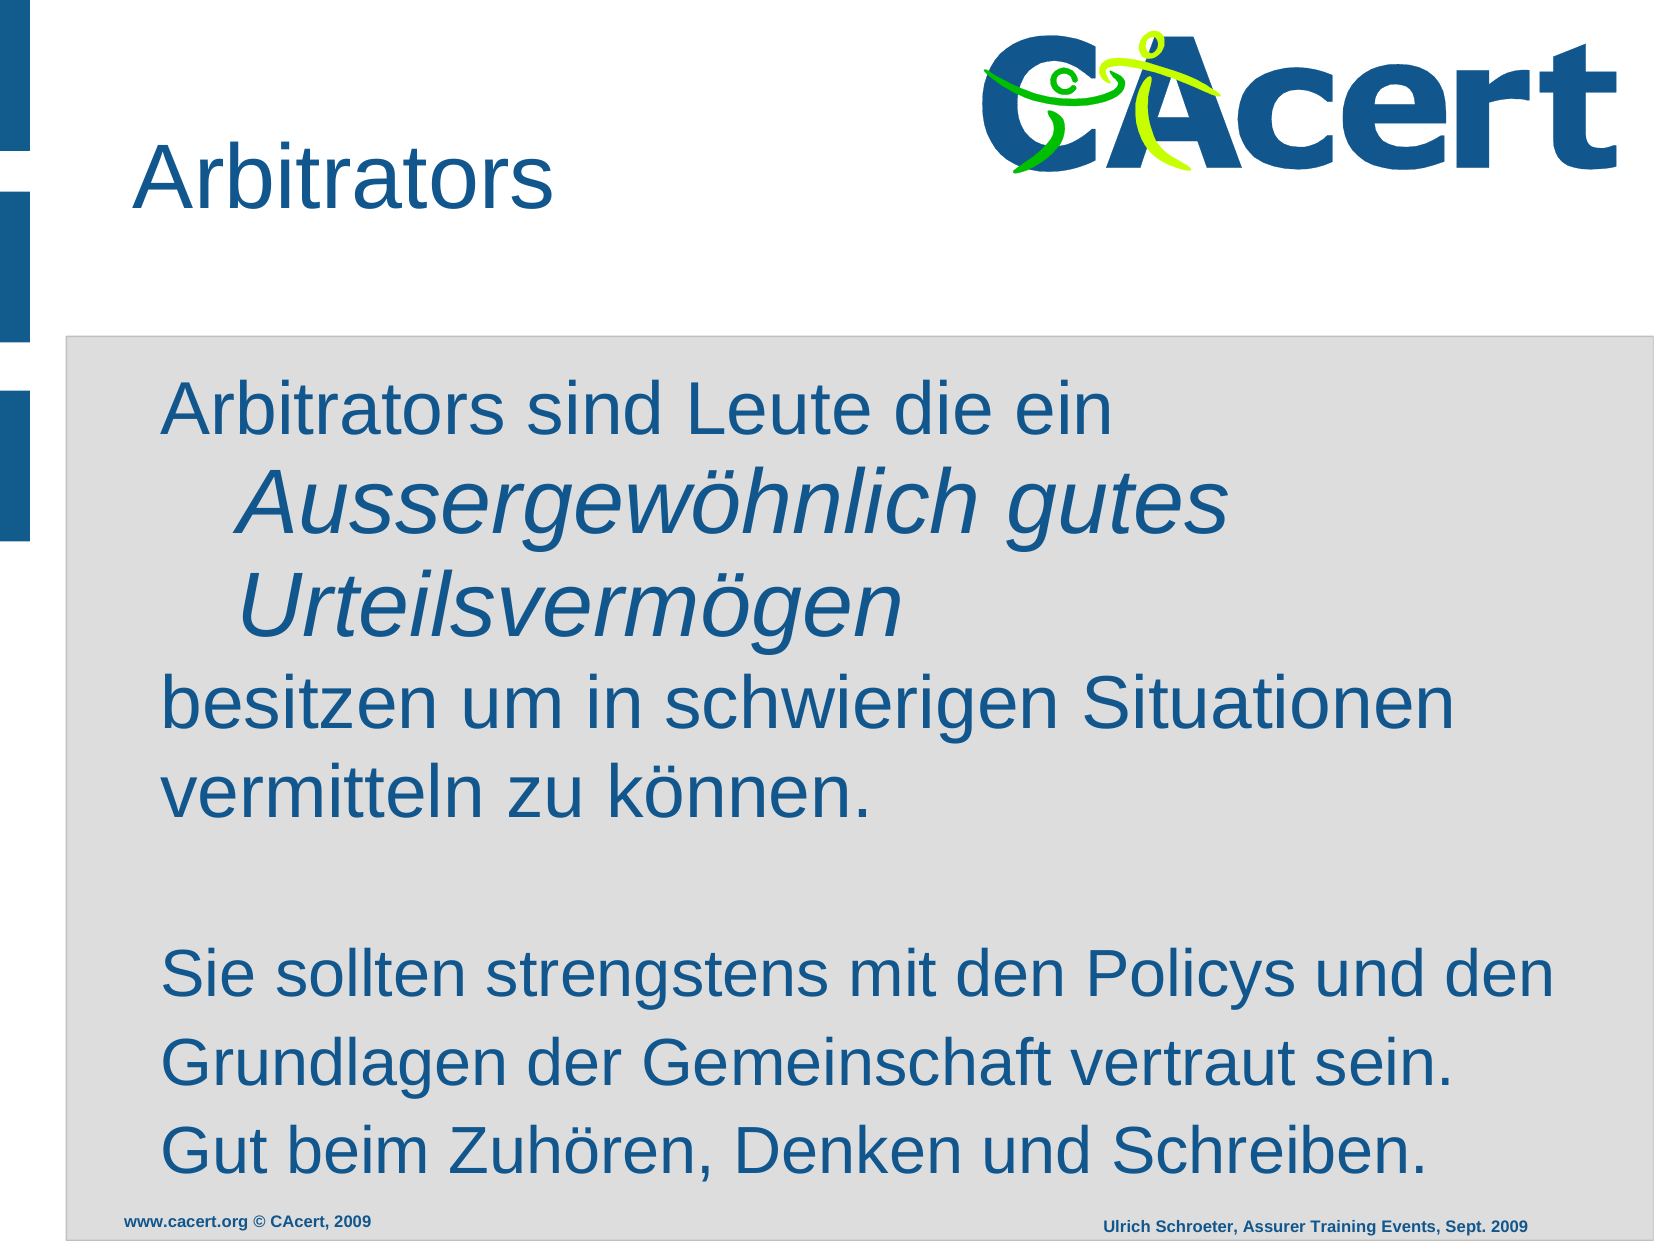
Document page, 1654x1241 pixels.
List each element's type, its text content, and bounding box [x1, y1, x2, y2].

text_box Arbitrators [118, 118, 572, 236]
text_box Arbitrators sind Leute die ein Aussergewöhnlich gutes Urteilsvermögen besitzen um in schwierigen Situationen vermitteln zu können. Sie sollten strengstens mit den Policys und den Grundlagen der Gemeinschaft vertraut sein. Gut beim Zuhören, Denken und Schreiben. [145, 354, 1625, 1196]
